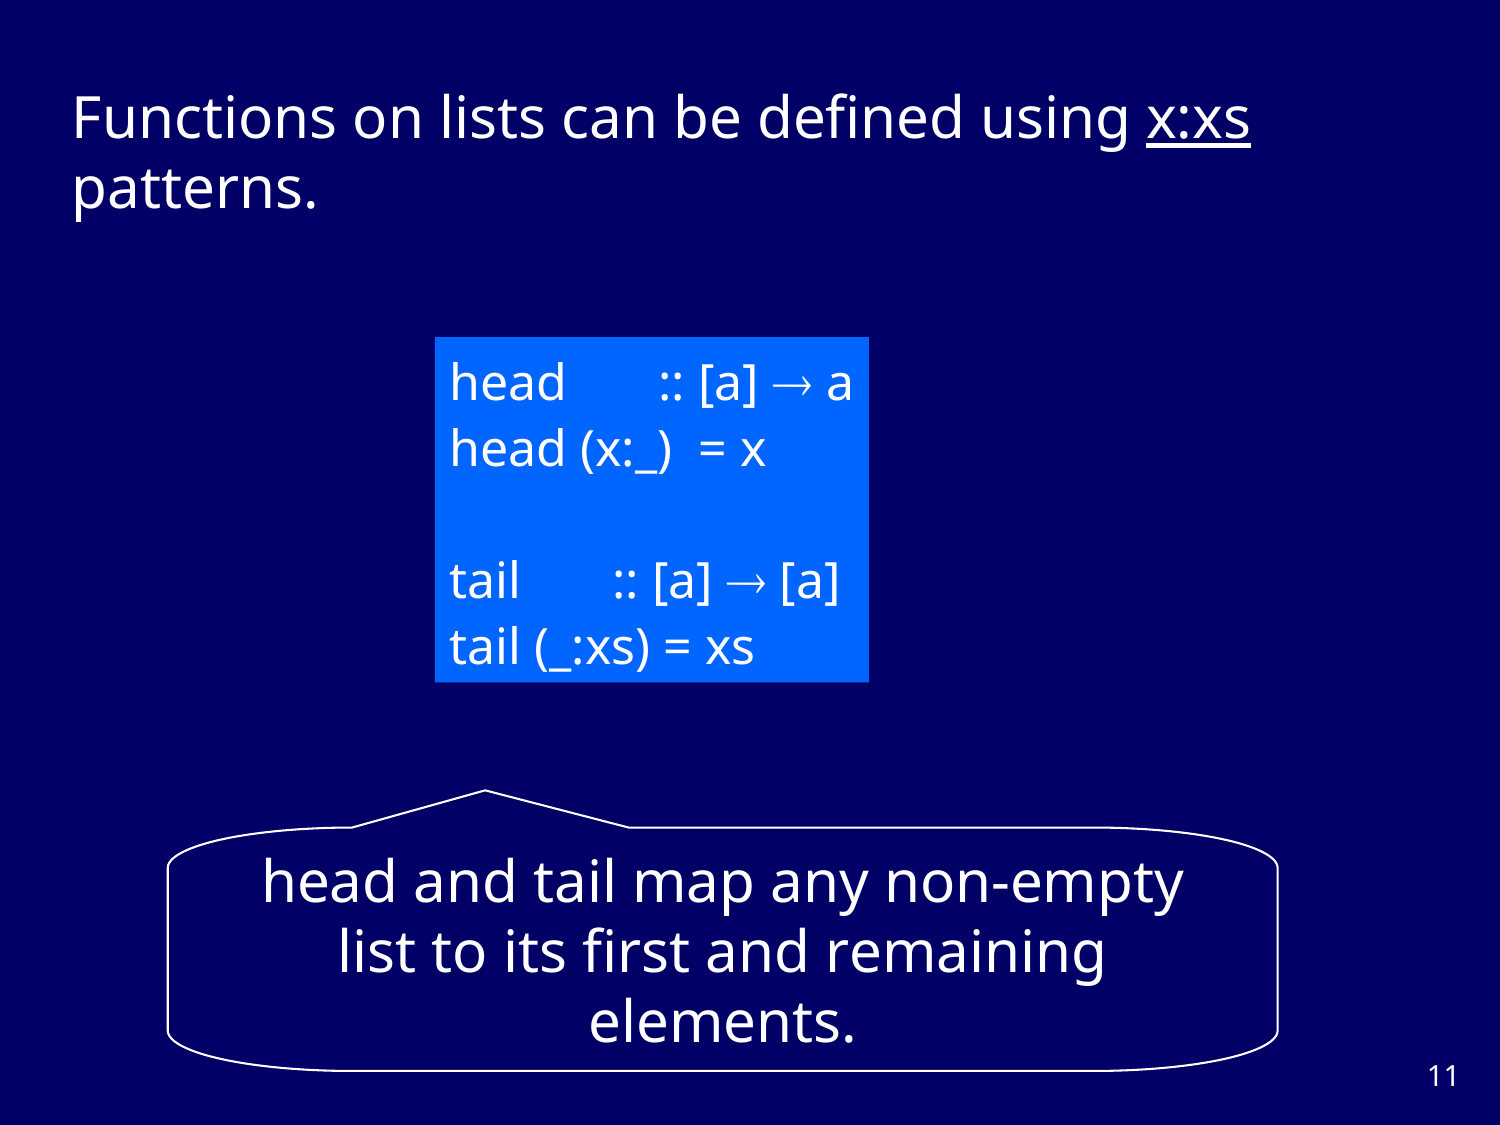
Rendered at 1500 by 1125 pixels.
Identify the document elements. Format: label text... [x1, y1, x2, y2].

text_box Functions on lists can be defined using x:xs patterns. [57, 72, 1466, 229]
text_box <number> [1374, 1049, 1476, 1101]
text_box head and tail map any non-empty list to its first and remaining elements. [167, 790, 1278, 1071]
text_box head :: [a]  a head (x:_) = x tail :: [a]  [a] tail (_:xs) = xs [434, 337, 869, 683]
